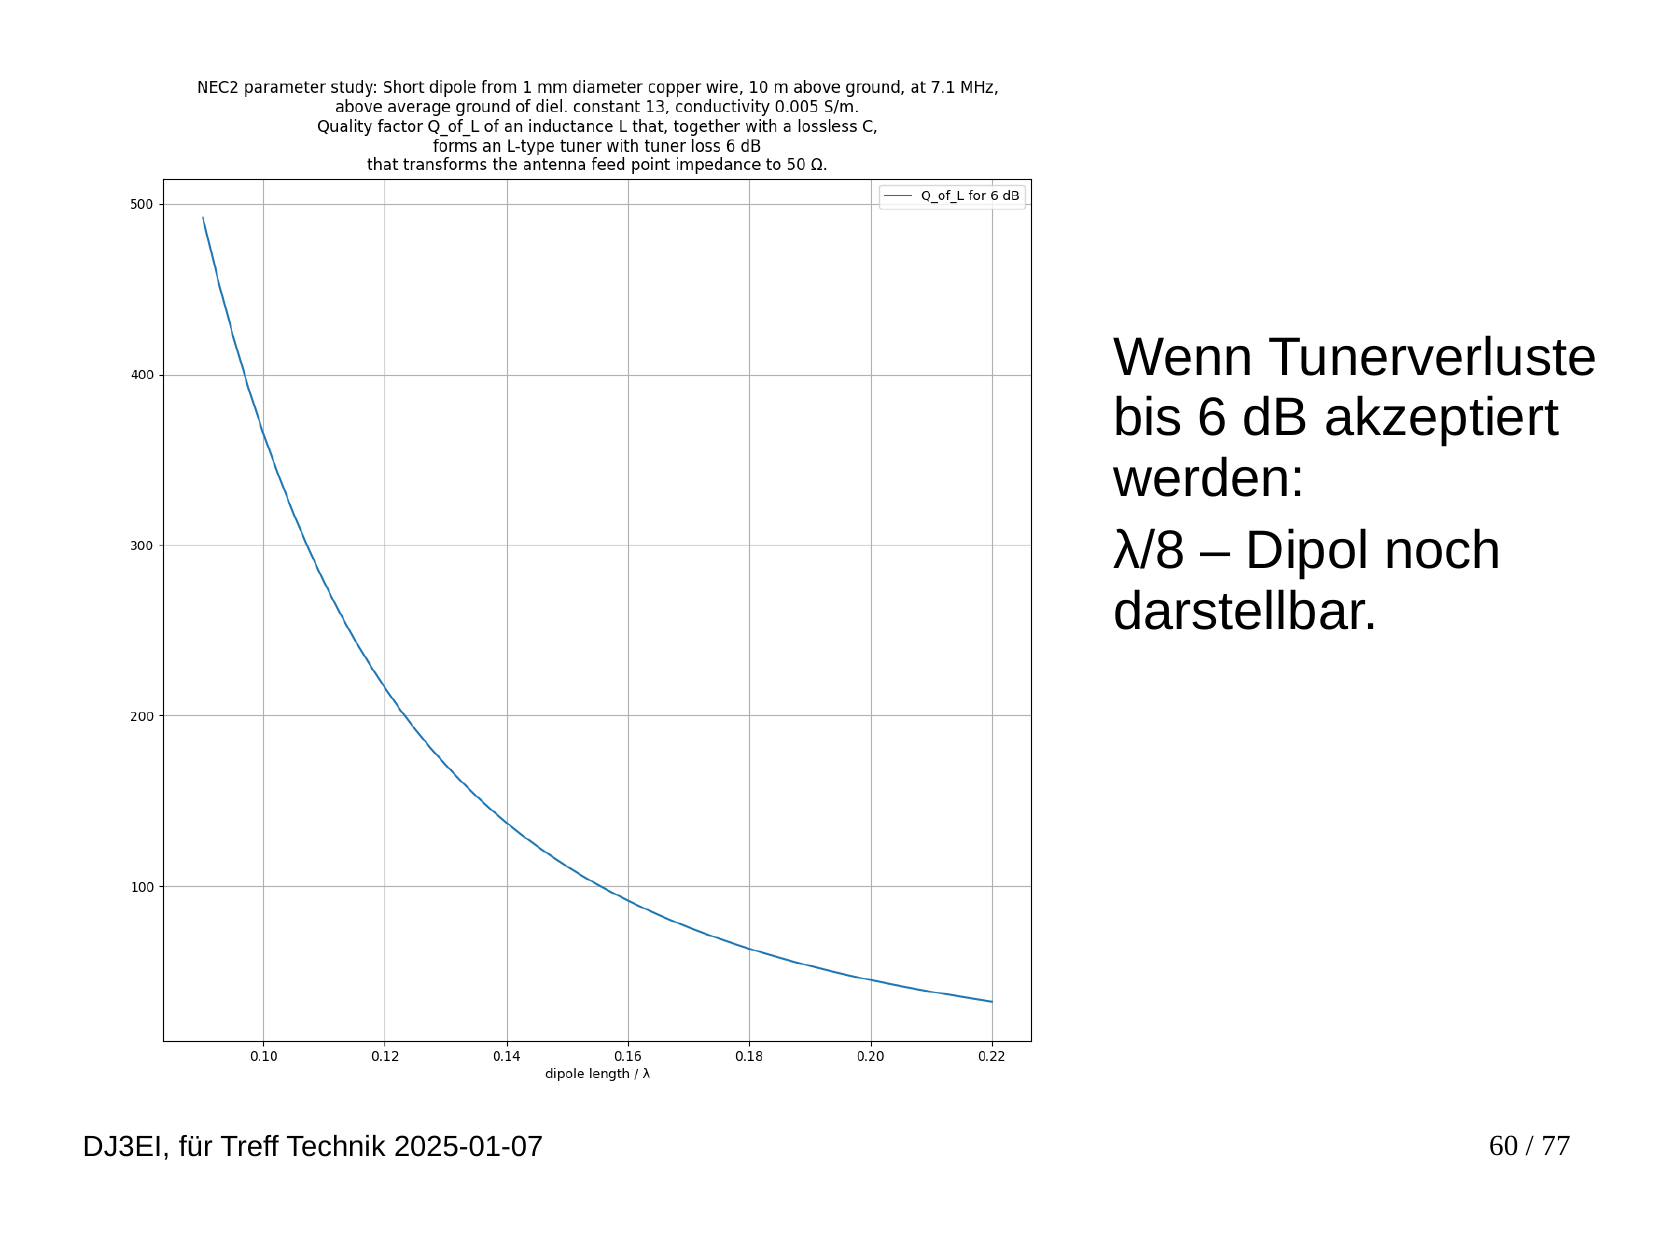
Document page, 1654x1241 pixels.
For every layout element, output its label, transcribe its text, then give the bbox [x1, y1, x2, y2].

text_box Wenn Tunerverluste bis 6 dB akzeptiert werden: λ/8 – Dipol noch darstellbar. [1098, 318, 1614, 649]
picture [120, 70, 1040, 1090]
